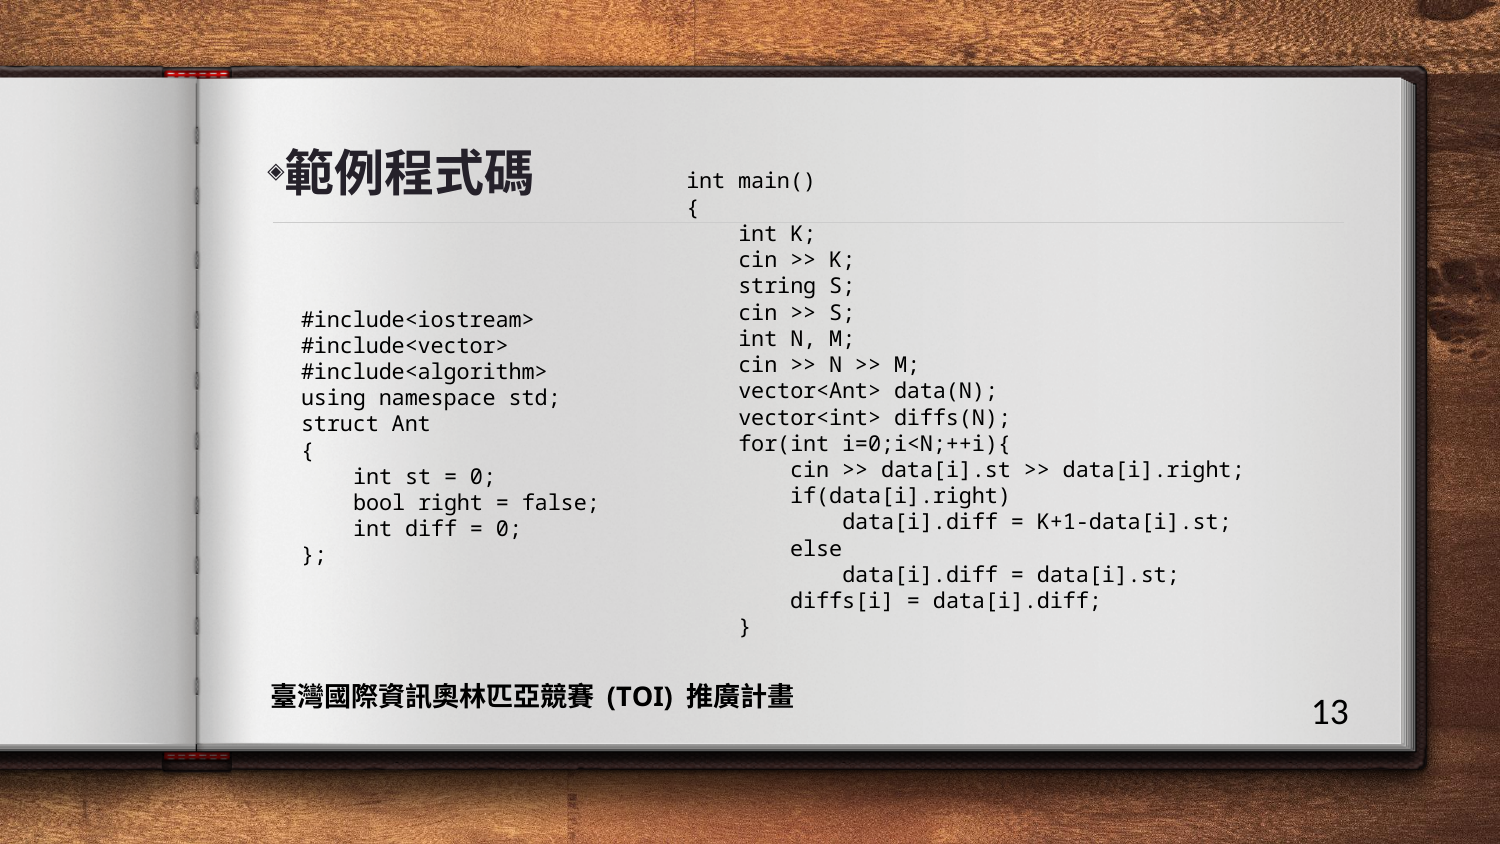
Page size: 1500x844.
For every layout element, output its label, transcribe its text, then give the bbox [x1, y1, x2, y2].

text_box [1295, 672, 1386, 737]
text_box #include<iostream> #include<vector> #include<algorithm> using namespace std; struct Ant { int st = 0; bool right = false; int diff = 0; }; [286, 297, 638, 609]
list 範例程式碼 [252, 126, 1194, 226]
text_box int main() { int K; cin >> K; string S; cin >> S; int N, M; cin >> N >> M; vector<Ant> data(N); vector<int> diffs(N); for(int i=0;i<N;++i){ cin >> data[i].st >> data[i].right; if(data[i].right) data[i].diff = K+1-data[i].st; else data[i].diff = data[i].st; diffs[i] = data[i].diff; } [671, 159, 1316, 652]
